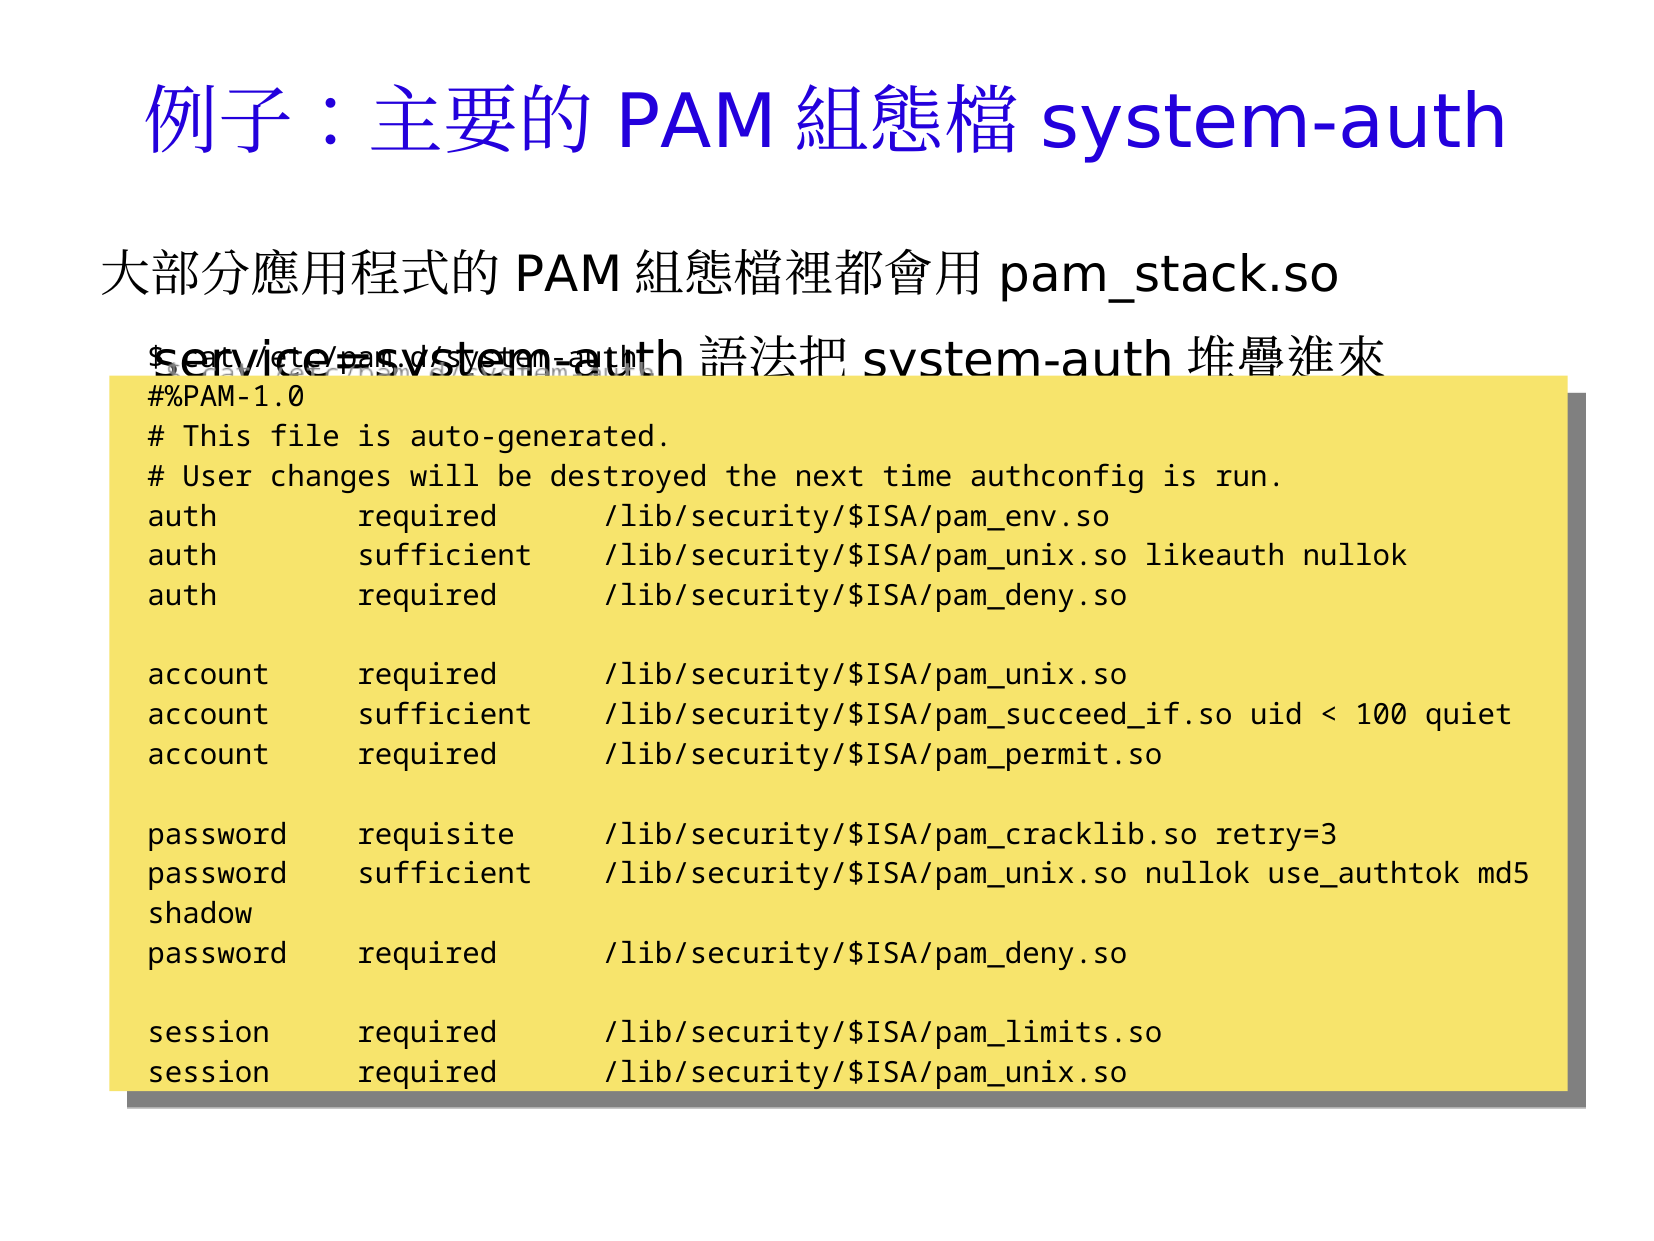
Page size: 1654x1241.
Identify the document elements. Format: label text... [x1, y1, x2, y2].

list 大部分應用程式的PAM組態檔裡都會用pam_stack.so service=system-auth語法把system-auth堆疊進來 [82, 219, 1571, 1109]
text_box $ cat /etc/pam.d/system-auth #%PAM-1.0 # This file is auto-generated. # User changes will be destroyed the next time authconfig is run. auth required /lib/security/$ISA/pam_env.so auth sufficient /lib/security/$ISA/pam_unix.so likeauth nullok auth required /lib/security/$ISA/pam_deny.so account required /lib/security/$ISA/pam_unix.so account sufficient /lib/security/$ISA/pam_succeed_if.so uid < 100 quiet account required /lib/security/$ISA/pam_permit.so password requisite /lib/security/$ISA/pam_cracklib.so retry=3 password sufficient /lib/security/$ISA/pam_unix.so nullok use_authtok md5 shadow password required /lib/security/$ISA/pam_deny.so session required /lib/security/$ISA/pam_limits.so session required /lib/security/$ISA/pam_unix.so [109, 375, 1568, 1092]
title 例子：主要的PAM組態檔system-auth [82, 49, 1571, 182]
